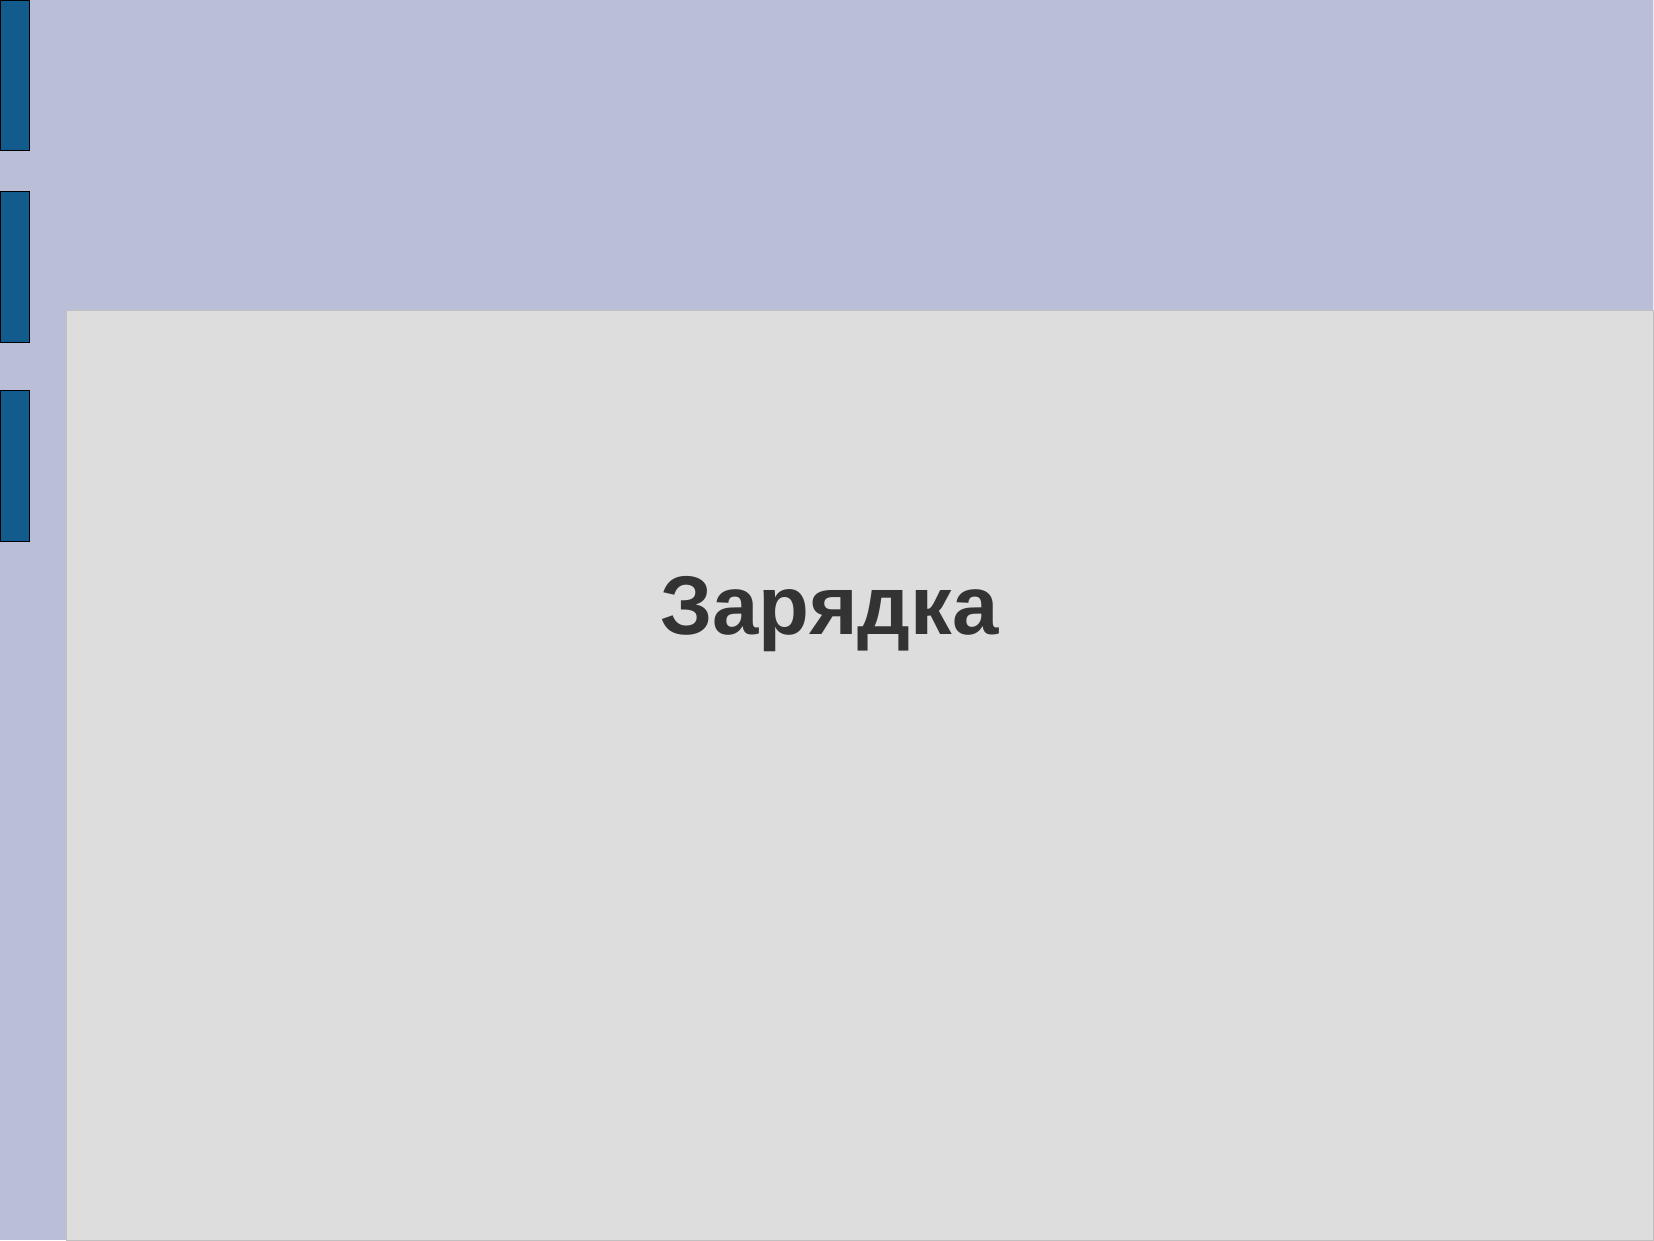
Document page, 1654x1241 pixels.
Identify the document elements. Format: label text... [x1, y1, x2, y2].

title Зарядка [123, 501, 1536, 710]
